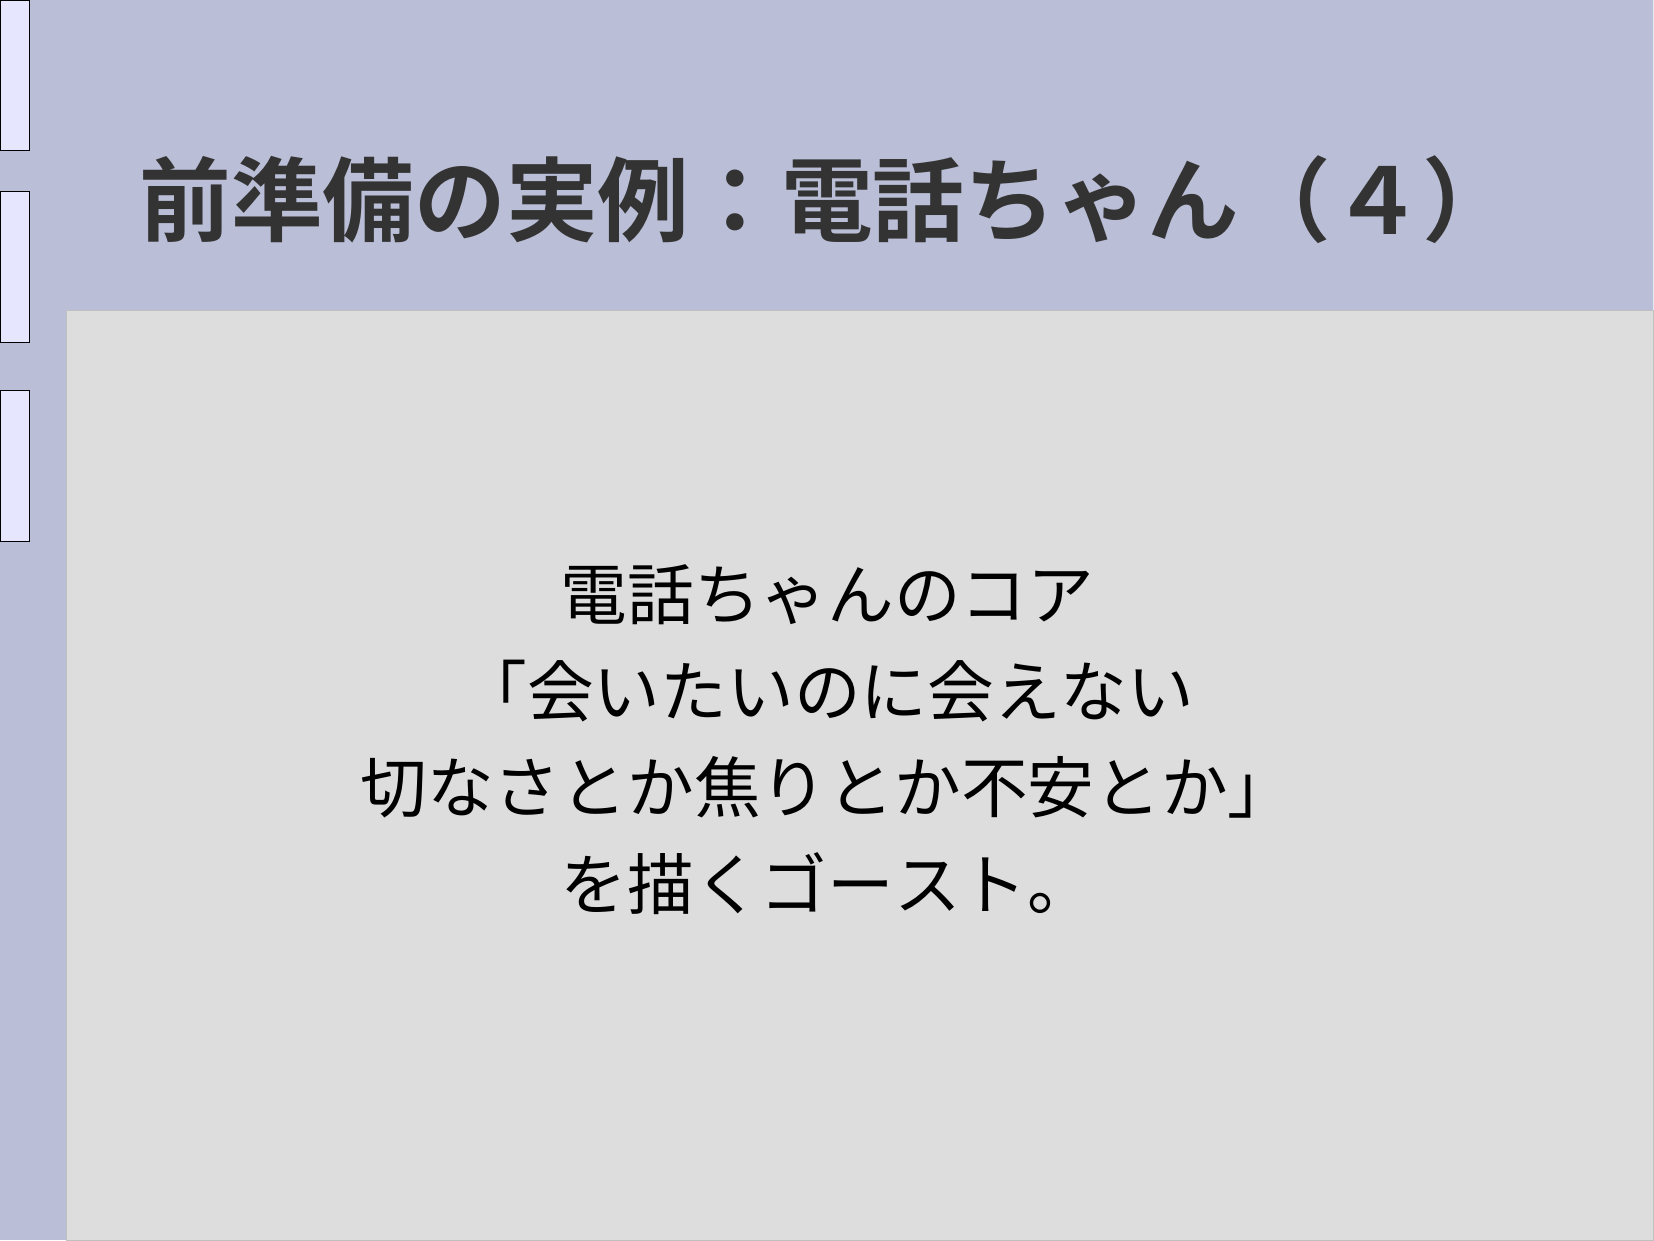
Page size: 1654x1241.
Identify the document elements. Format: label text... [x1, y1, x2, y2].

title 前準備の実例：電話ちゃん（４） [121, 91, 1534, 299]
subtitle 電話ちゃんのコア 「会いたいのに会えない 切なさとか焦りとか不安とか」 を描くゴースト。 [121, 344, 1534, 1127]
